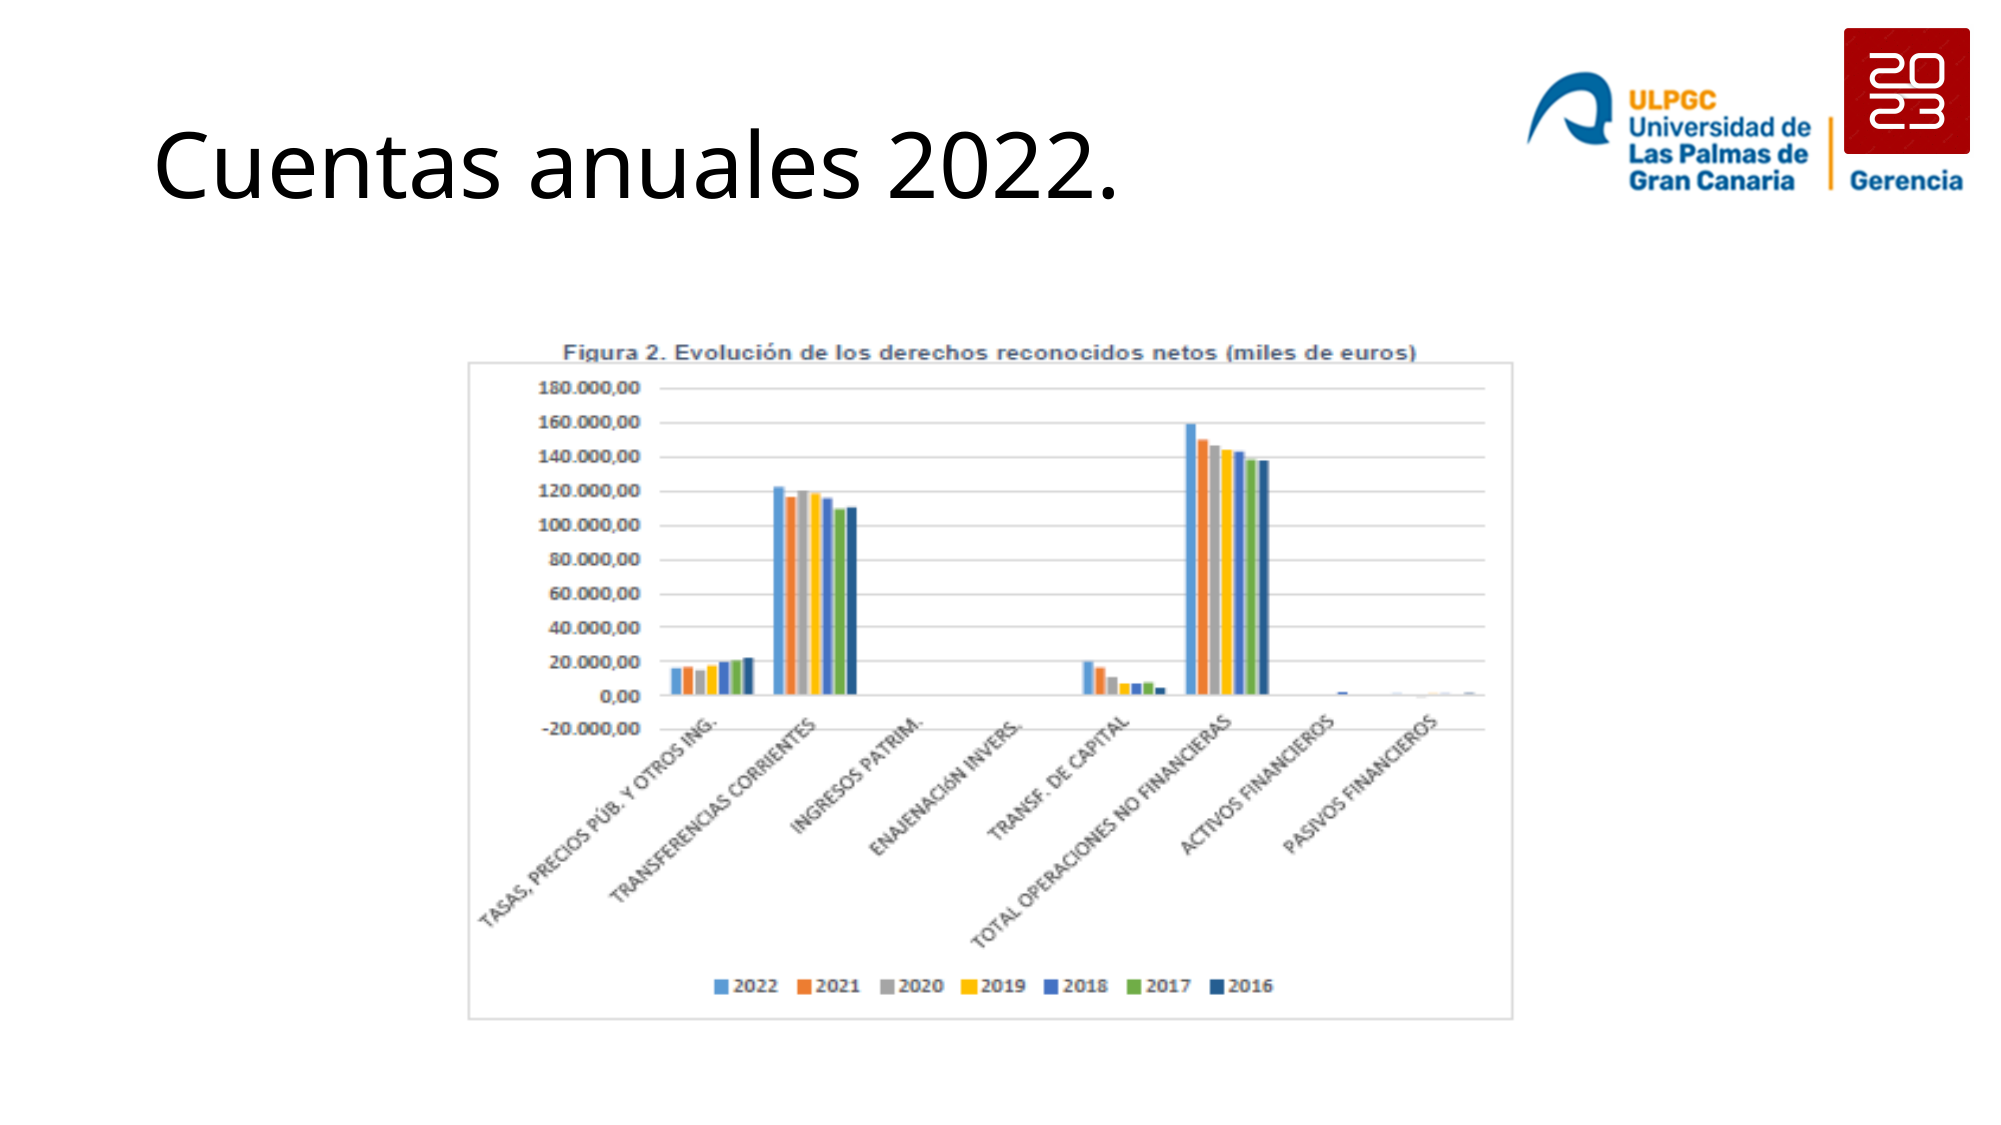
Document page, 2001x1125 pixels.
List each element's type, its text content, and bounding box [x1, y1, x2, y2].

picture [447, 326, 1562, 1053]
picture [1493, 24, 2000, 232]
title Cuentas anuales 2022. [137, 59, 1863, 278]
